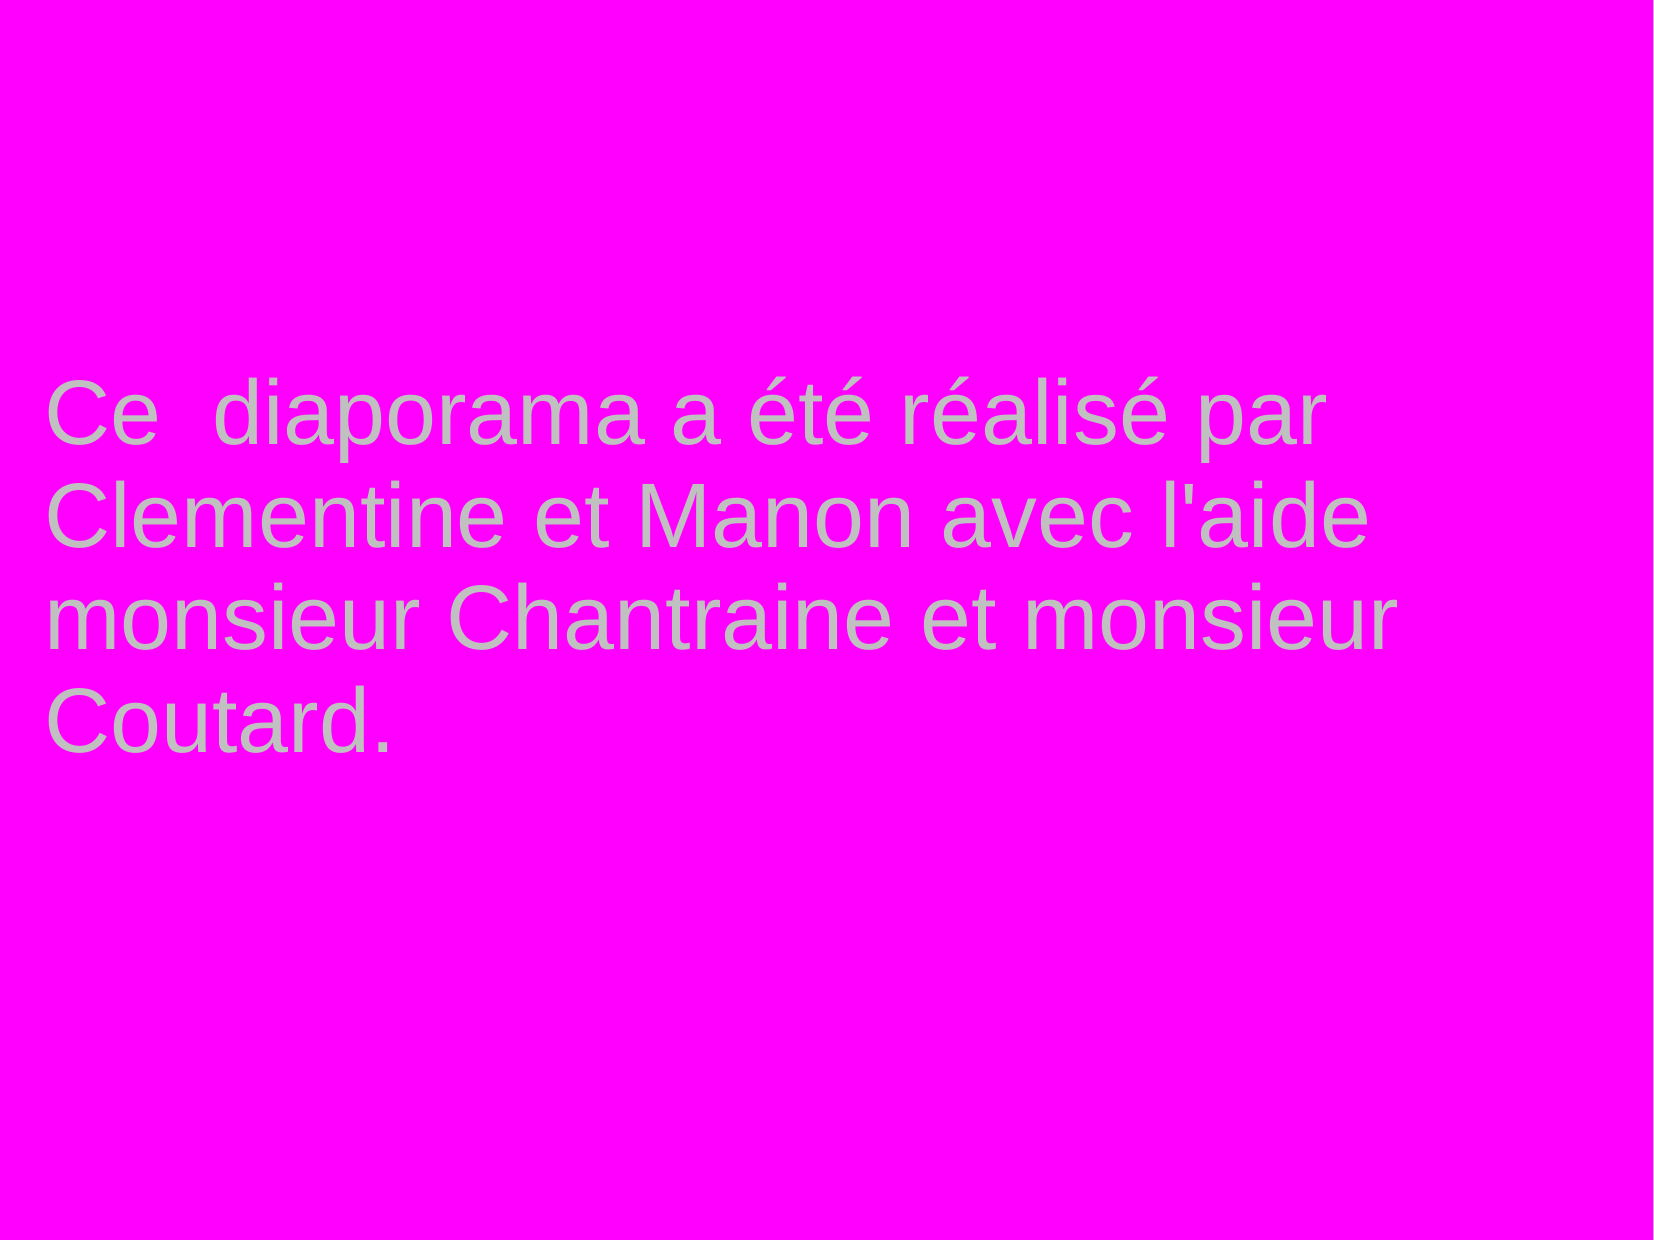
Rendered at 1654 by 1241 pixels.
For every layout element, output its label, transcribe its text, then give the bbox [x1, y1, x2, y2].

text_box Ce diaporama a été réalisé par Clementine et Manon avec l'aide monsieur Chantraine et monsieur Coutard. [29, 354, 1654, 780]
